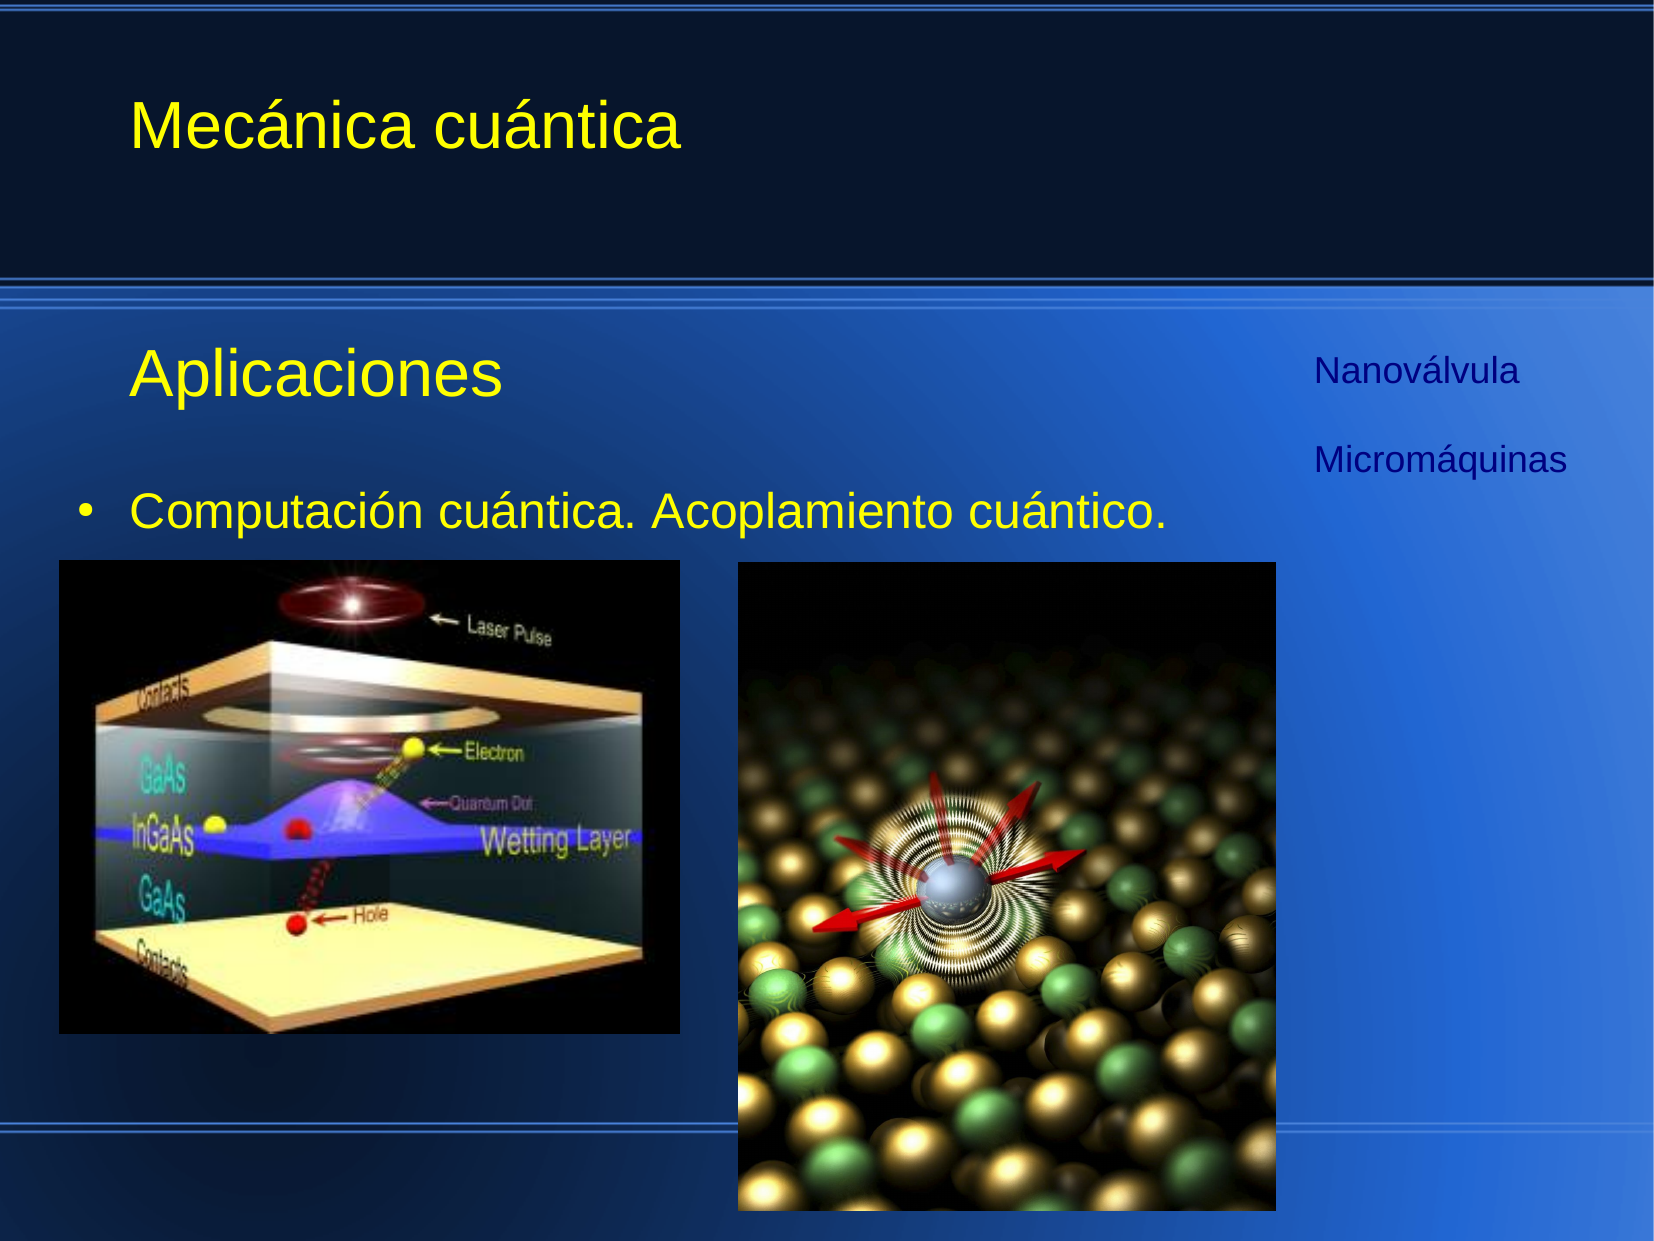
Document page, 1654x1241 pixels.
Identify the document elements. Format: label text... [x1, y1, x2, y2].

list Mecánica cuántica [59, 88, 1595, 255]
text_box Micromáquinas [1299, 430, 1614, 502]
list Computación cuántica. Acoplamiento cuántico. [59, 483, 1595, 650]
picture [0, 0, 1654, 1241]
list Aplicaciones [59, 335, 1595, 483]
text_box Nanoválvula [1299, 342, 1555, 414]
